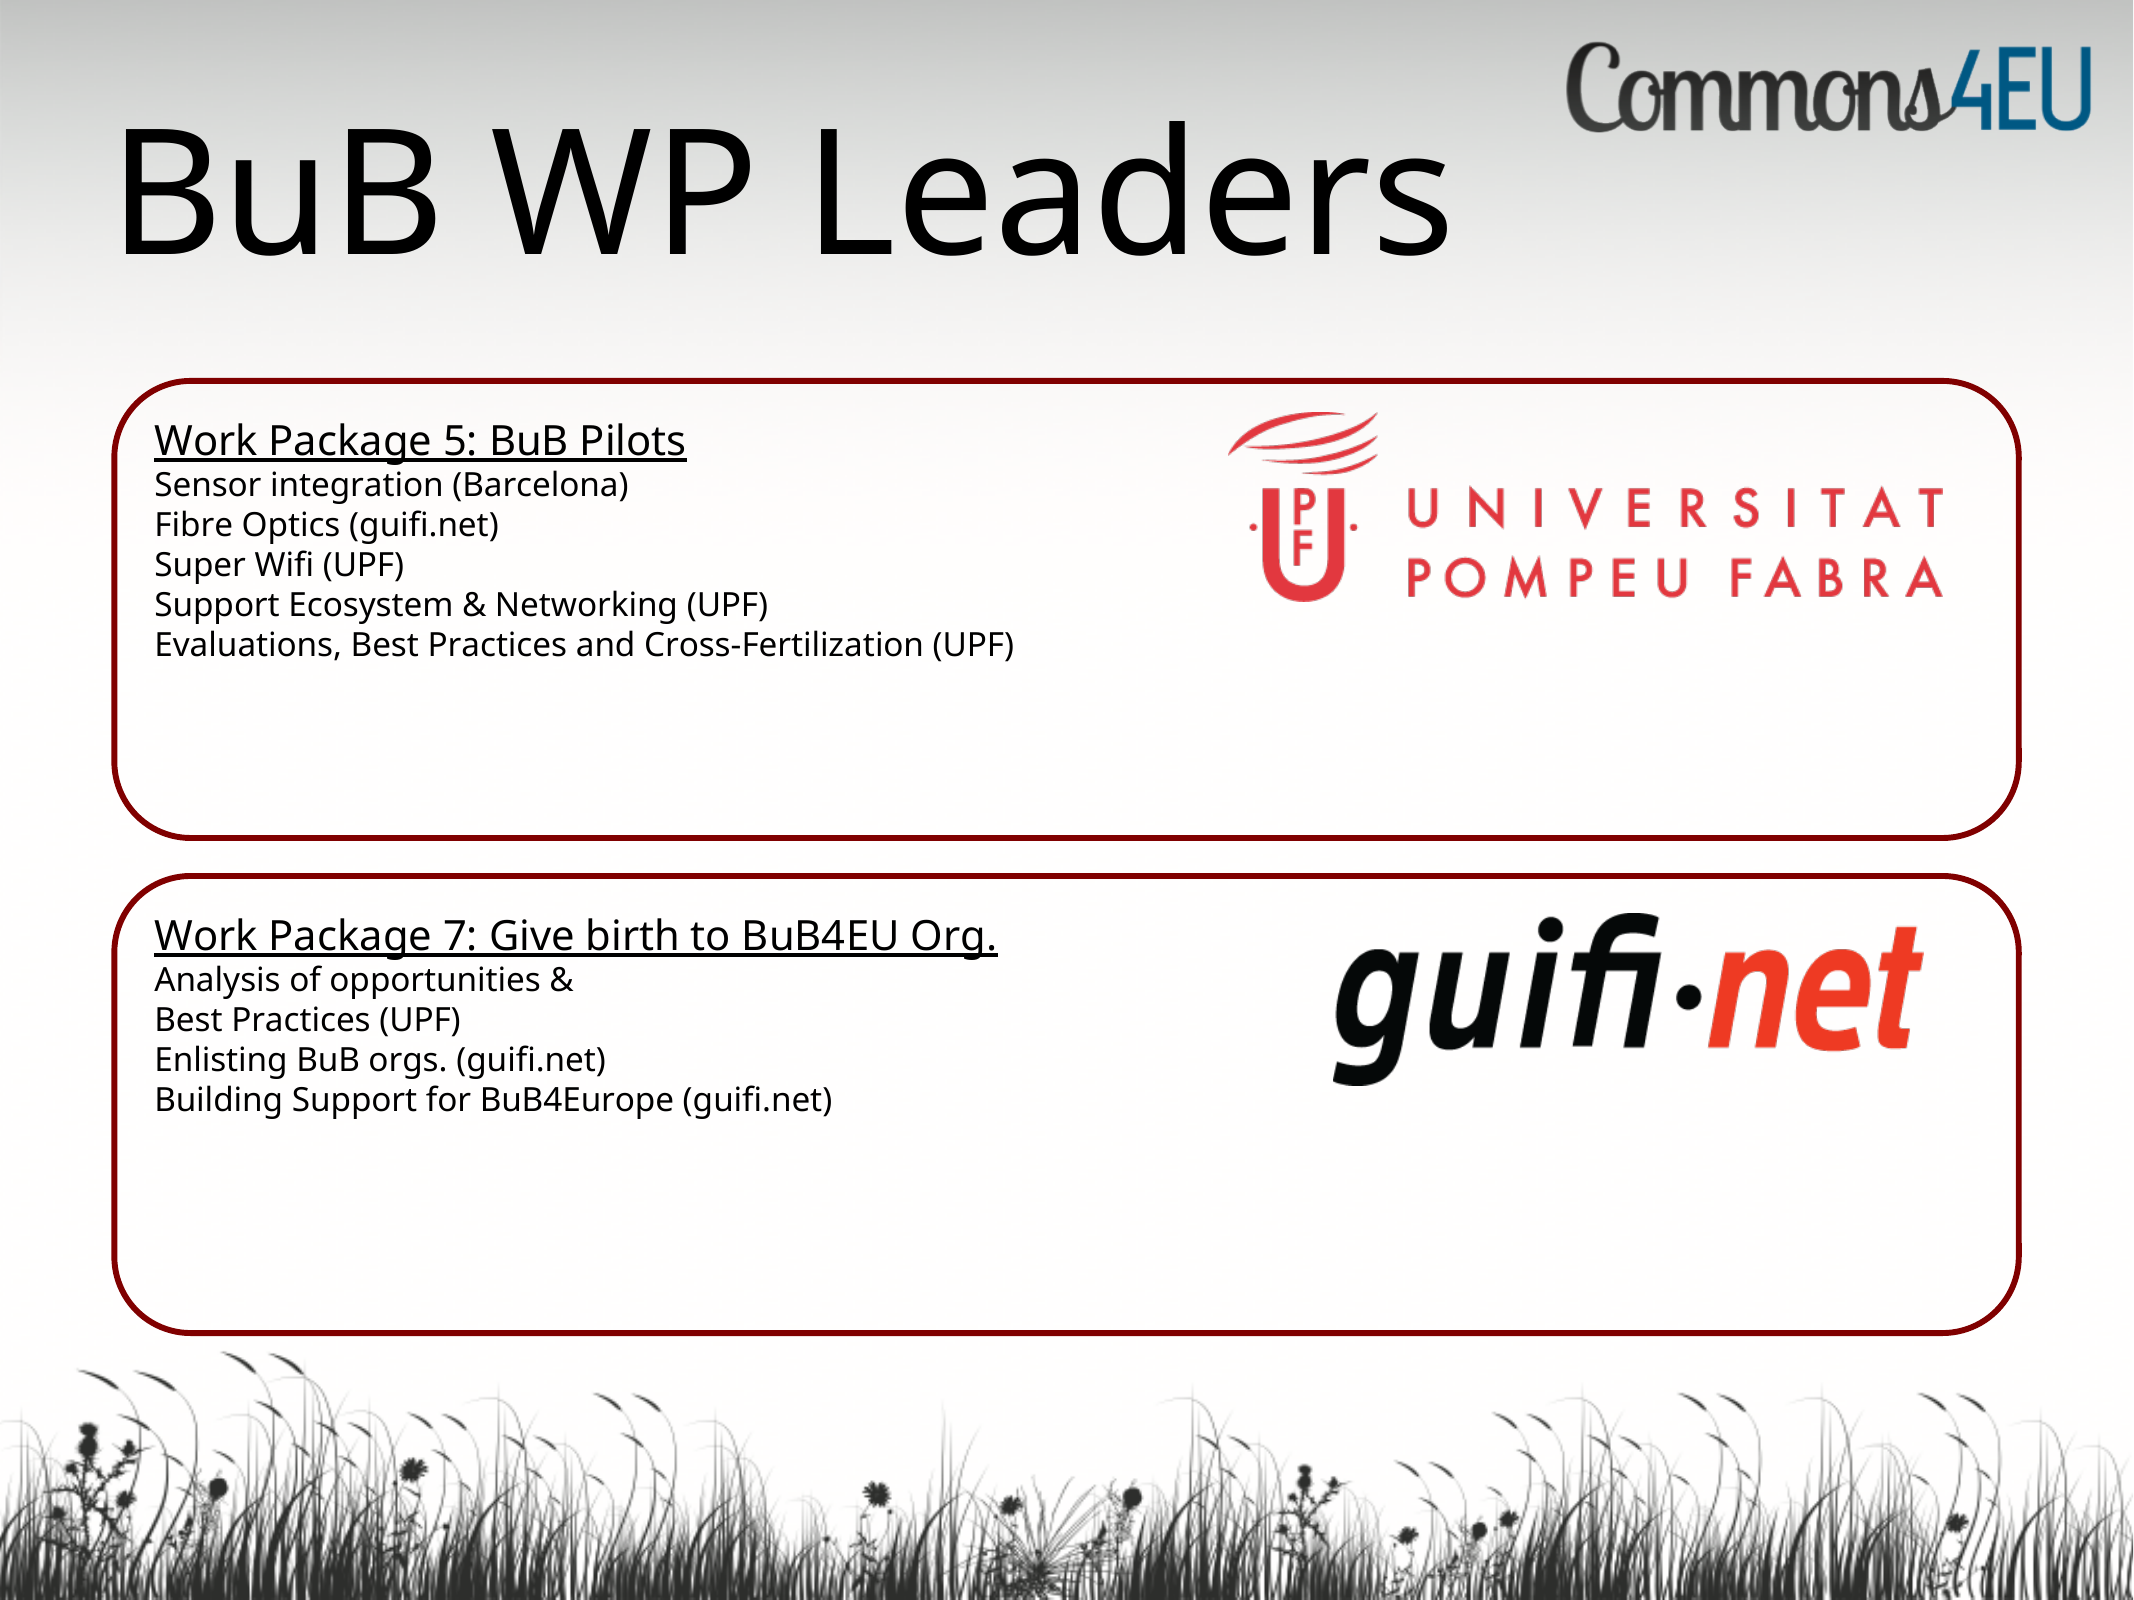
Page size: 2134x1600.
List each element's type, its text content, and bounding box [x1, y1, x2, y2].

text_box Work Package 7: Give birth to BuB4EU Org. Analysis of opportunities & Best Practices (UPF) Enlisting BuB orgs. (guifi.net) Building Support for BuB4Europe (guifi.net) [114, 875, 2019, 1334]
text_box Work Package 5: BuB Pilots Sensor integration (Barcelona) Fibre Optics (guifi.net) Super Wifi (UPF) Support Ecosystem & Networking (UPF) Evaluations, Best Practices and Cross-Fertilization (UPF) [114, 380, 2019, 838]
picture [0, 0, 2134, 1600]
title BuB WP Leaders [29, 14, 1536, 355]
